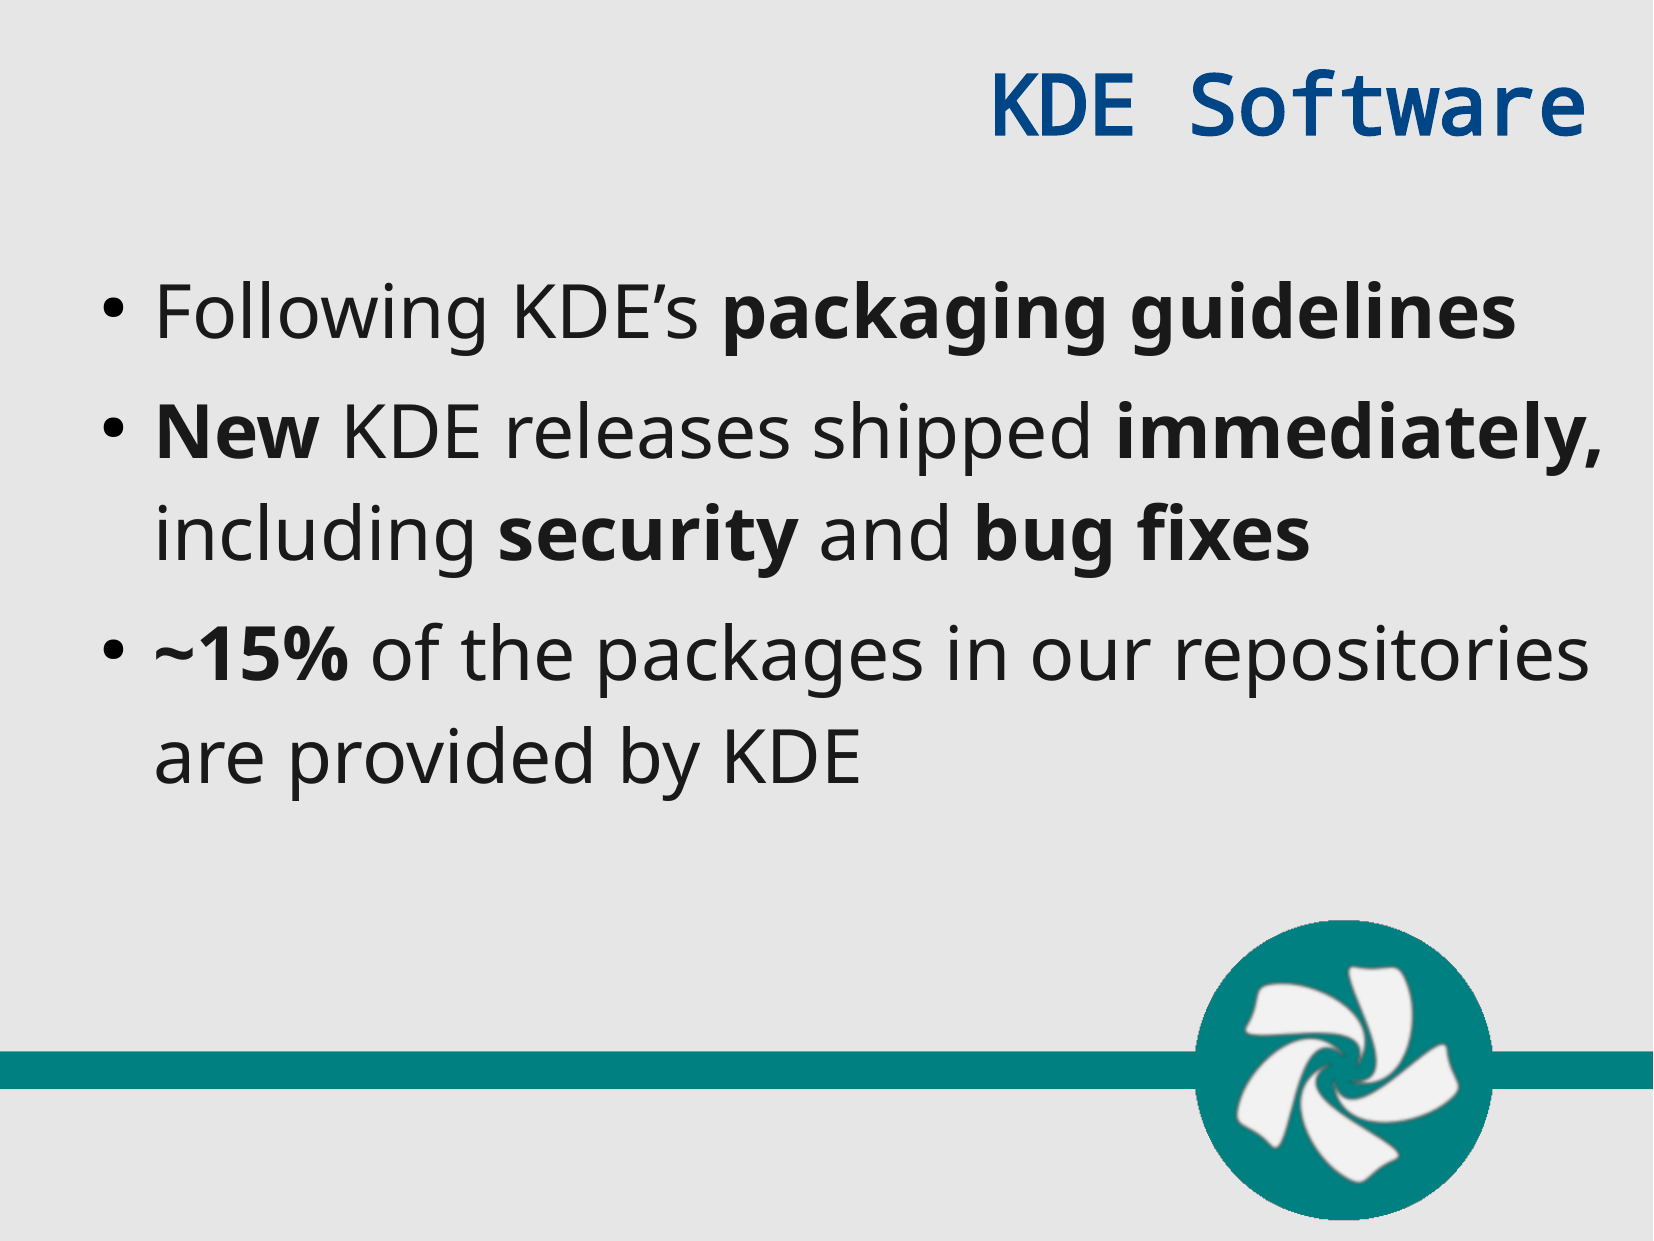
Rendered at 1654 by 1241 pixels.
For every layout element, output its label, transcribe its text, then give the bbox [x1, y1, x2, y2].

picture [0, 909, 1653, 1241]
list Following KDE’s packaging guidelines New KDE releases shipped immediately, including security and bug fixes ~15% of the packages in our repositories are provided by KDE [82, 132, 1653, 909]
title KDE Software [100, 2, 1588, 132]
